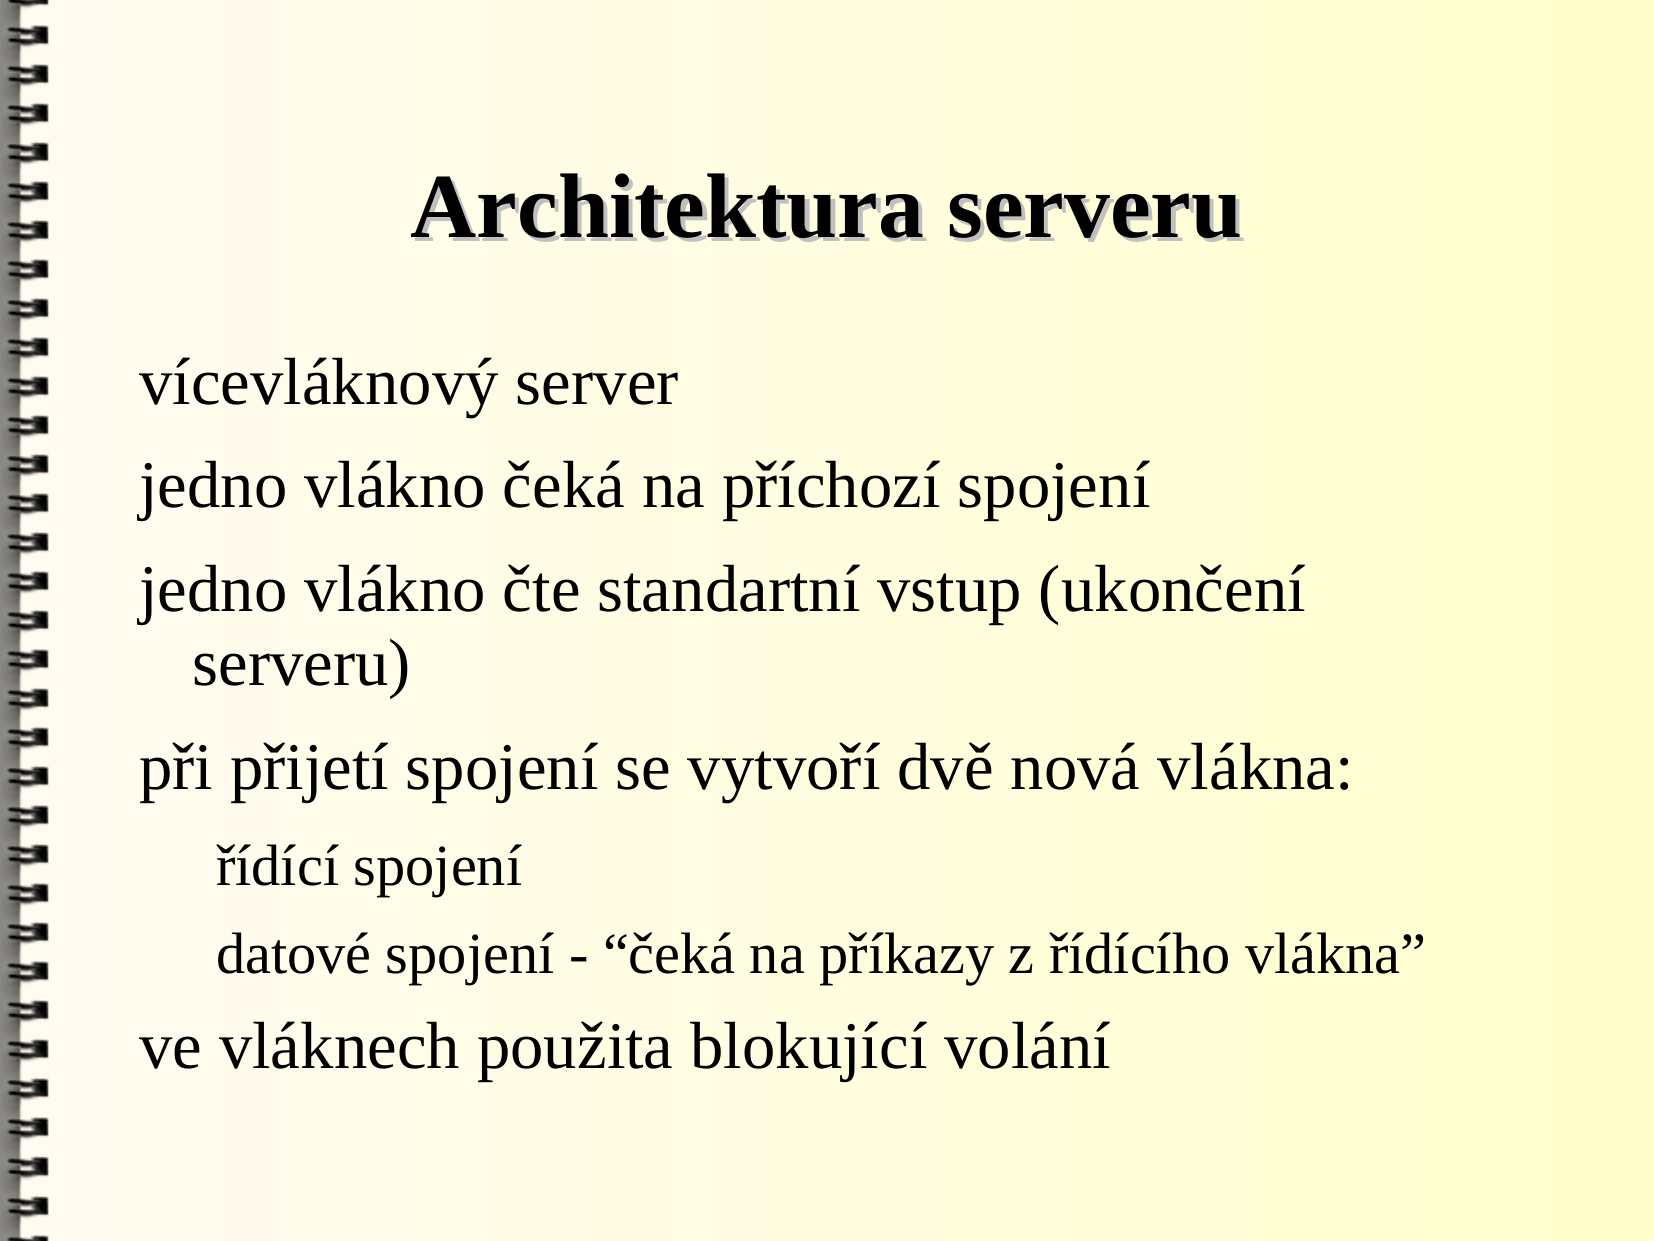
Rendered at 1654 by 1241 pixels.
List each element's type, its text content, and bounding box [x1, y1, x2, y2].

picture [0, 0, 1654, 1241]
title Architektura serveru [121, 102, 1534, 311]
list vícevláknový server jedno vlákno čeká na příchozí spojení jedno vlákno čte standartní vstup (ukončení serveru) při přijetí spojení se vytvoří dvě nová vlákna: řídící spojení datové spojení - “čeká na příkazy z řídícího vlákna” ve vláknech použita blokující volání [121, 344, 1534, 1127]
